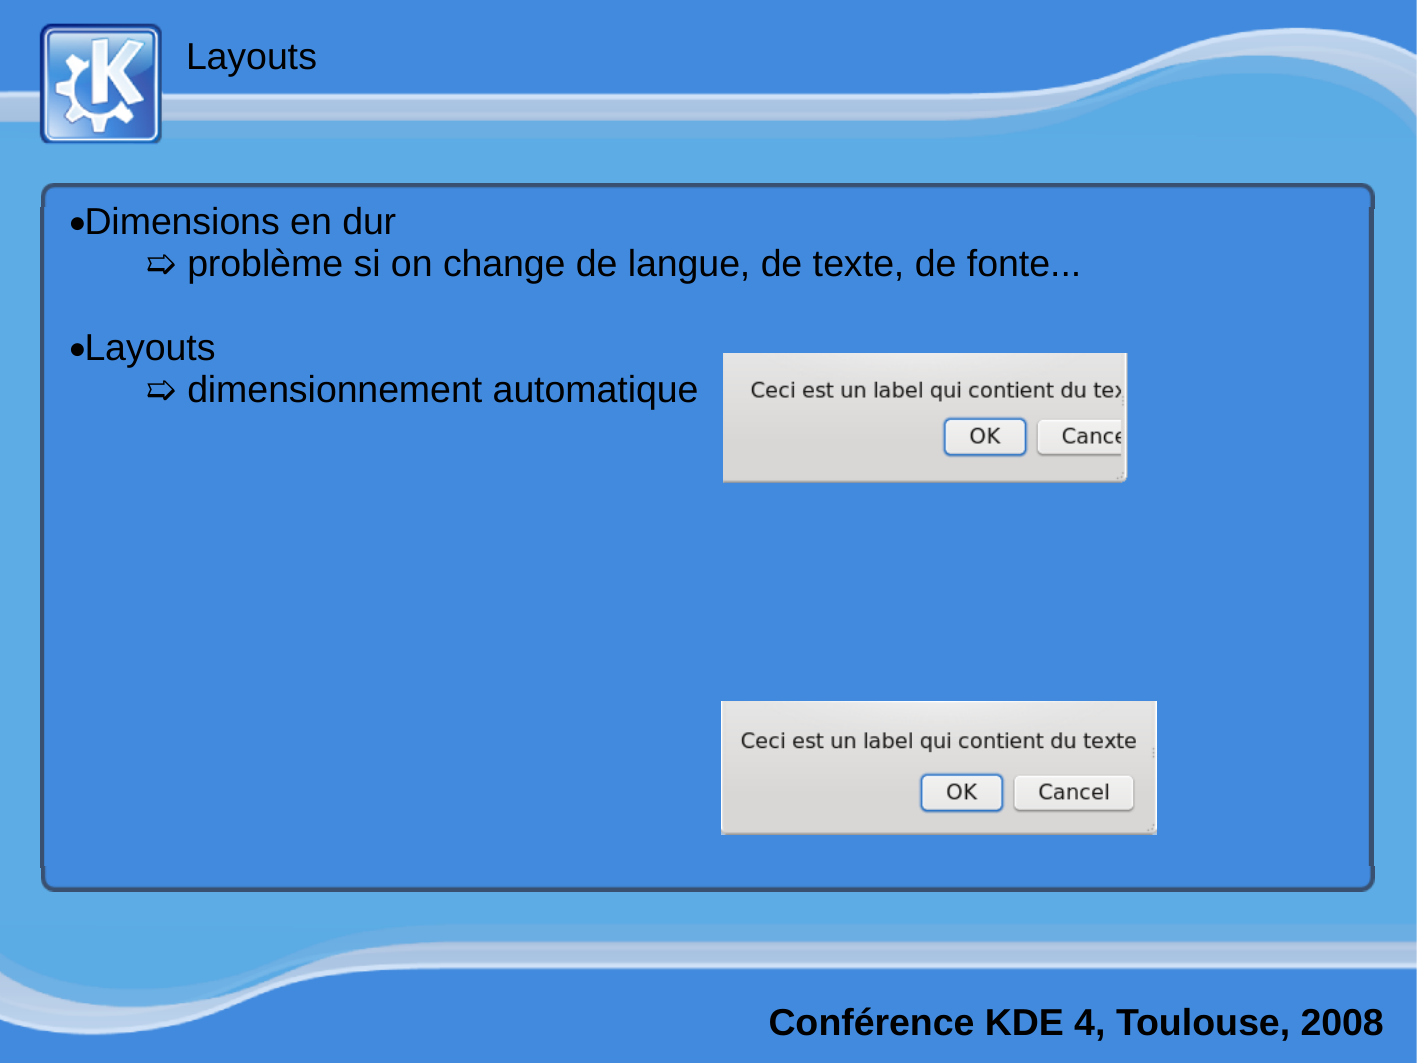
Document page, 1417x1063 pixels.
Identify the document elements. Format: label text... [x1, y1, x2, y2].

picture [0, 0, 1417, 1063]
text_box Dimensions en dur ➯ problème si on change de langue, de texte, de fonte... Layouts ➯ dimensionnement automatique [55, 193, 1356, 888]
text_box Layouts [171, 27, 1048, 105]
